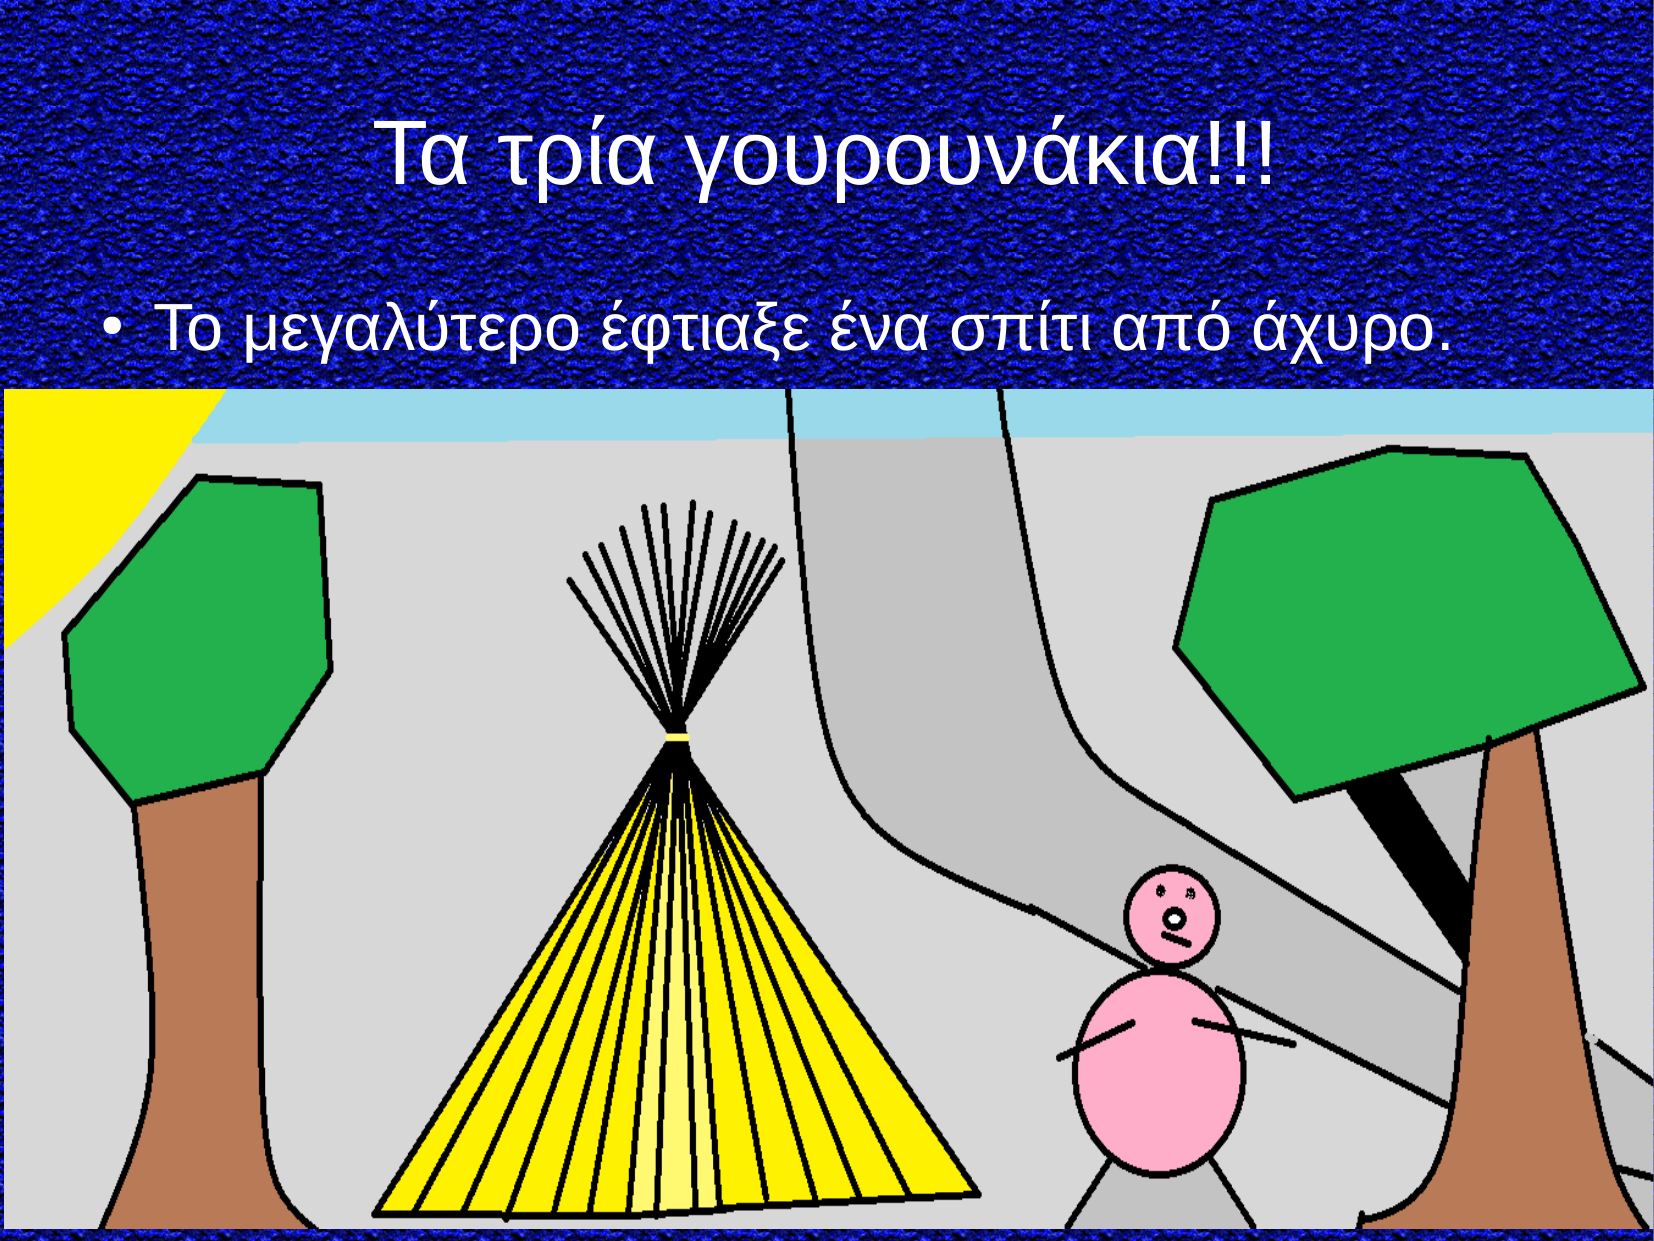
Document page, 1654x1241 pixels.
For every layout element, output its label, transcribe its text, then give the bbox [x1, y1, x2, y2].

title Τα τρία γουρουνάκια!!! [82, 49, 1571, 257]
list Το μεγαλύτερο έφτιαξε ένα σπίτι από άχυρο. [82, 290, 1538, 389]
picture [0, 0, 1654, 1241]
